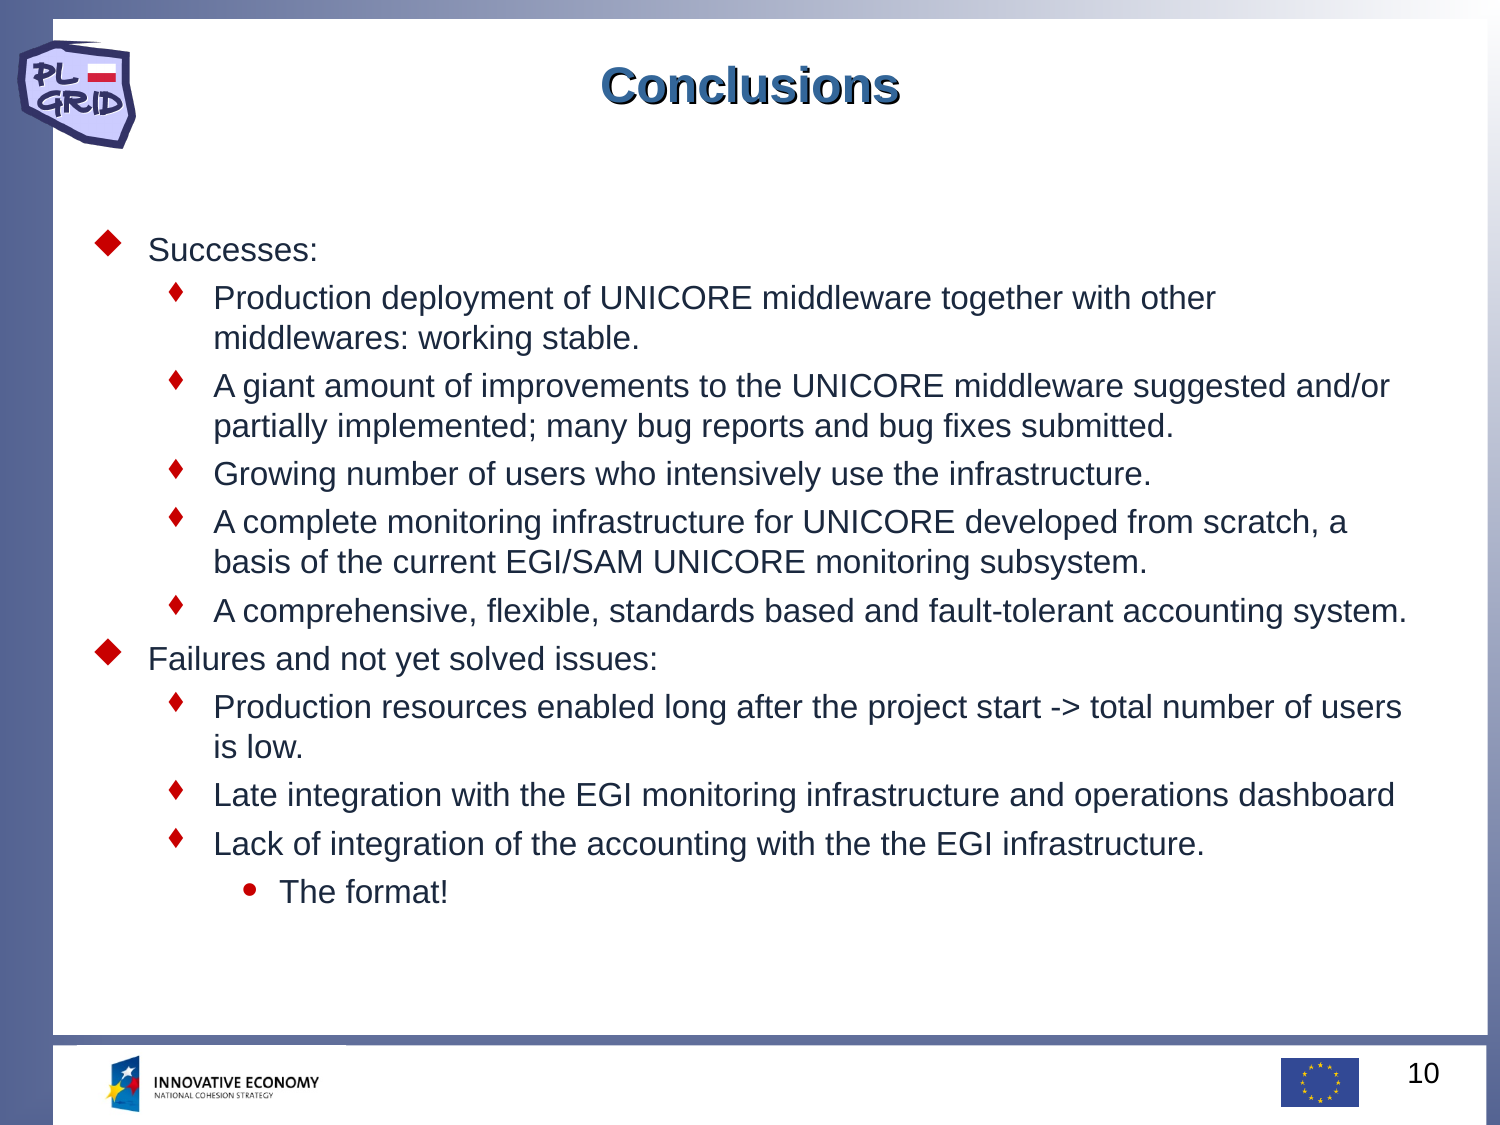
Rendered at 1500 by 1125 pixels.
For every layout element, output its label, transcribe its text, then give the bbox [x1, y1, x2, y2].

title Conclusions [75, 45, 1426, 233]
text_box <numer> [1104, 1046, 1455, 1125]
picture [0, 0, 1500, 1125]
list Successes: Production deployment of UNICORE middleware together with other middlewares: working stable. A giant amount of improvements to the UNICORE middleware suggested and/or partially implemented; many bug reports and bug fixes submitted. Growing number of users who intensively use the infrastructure. A complete monitoring infrastructure for UNICORE developed from scratch, a basis of the current EGI/SAM UNICORE monitoring subsystem. A comprehensive, flexible, standards based and fault-tolerant accounting system. Failures and not yet solved issues: Production resources enabled long after the project start -> total number of users is low. Late integration with the EGI monitoring infrastructure and operations dashboard Lack of integration of the accounting with the the EGI infrastructure. The format! [76, 220, 1427, 963]
